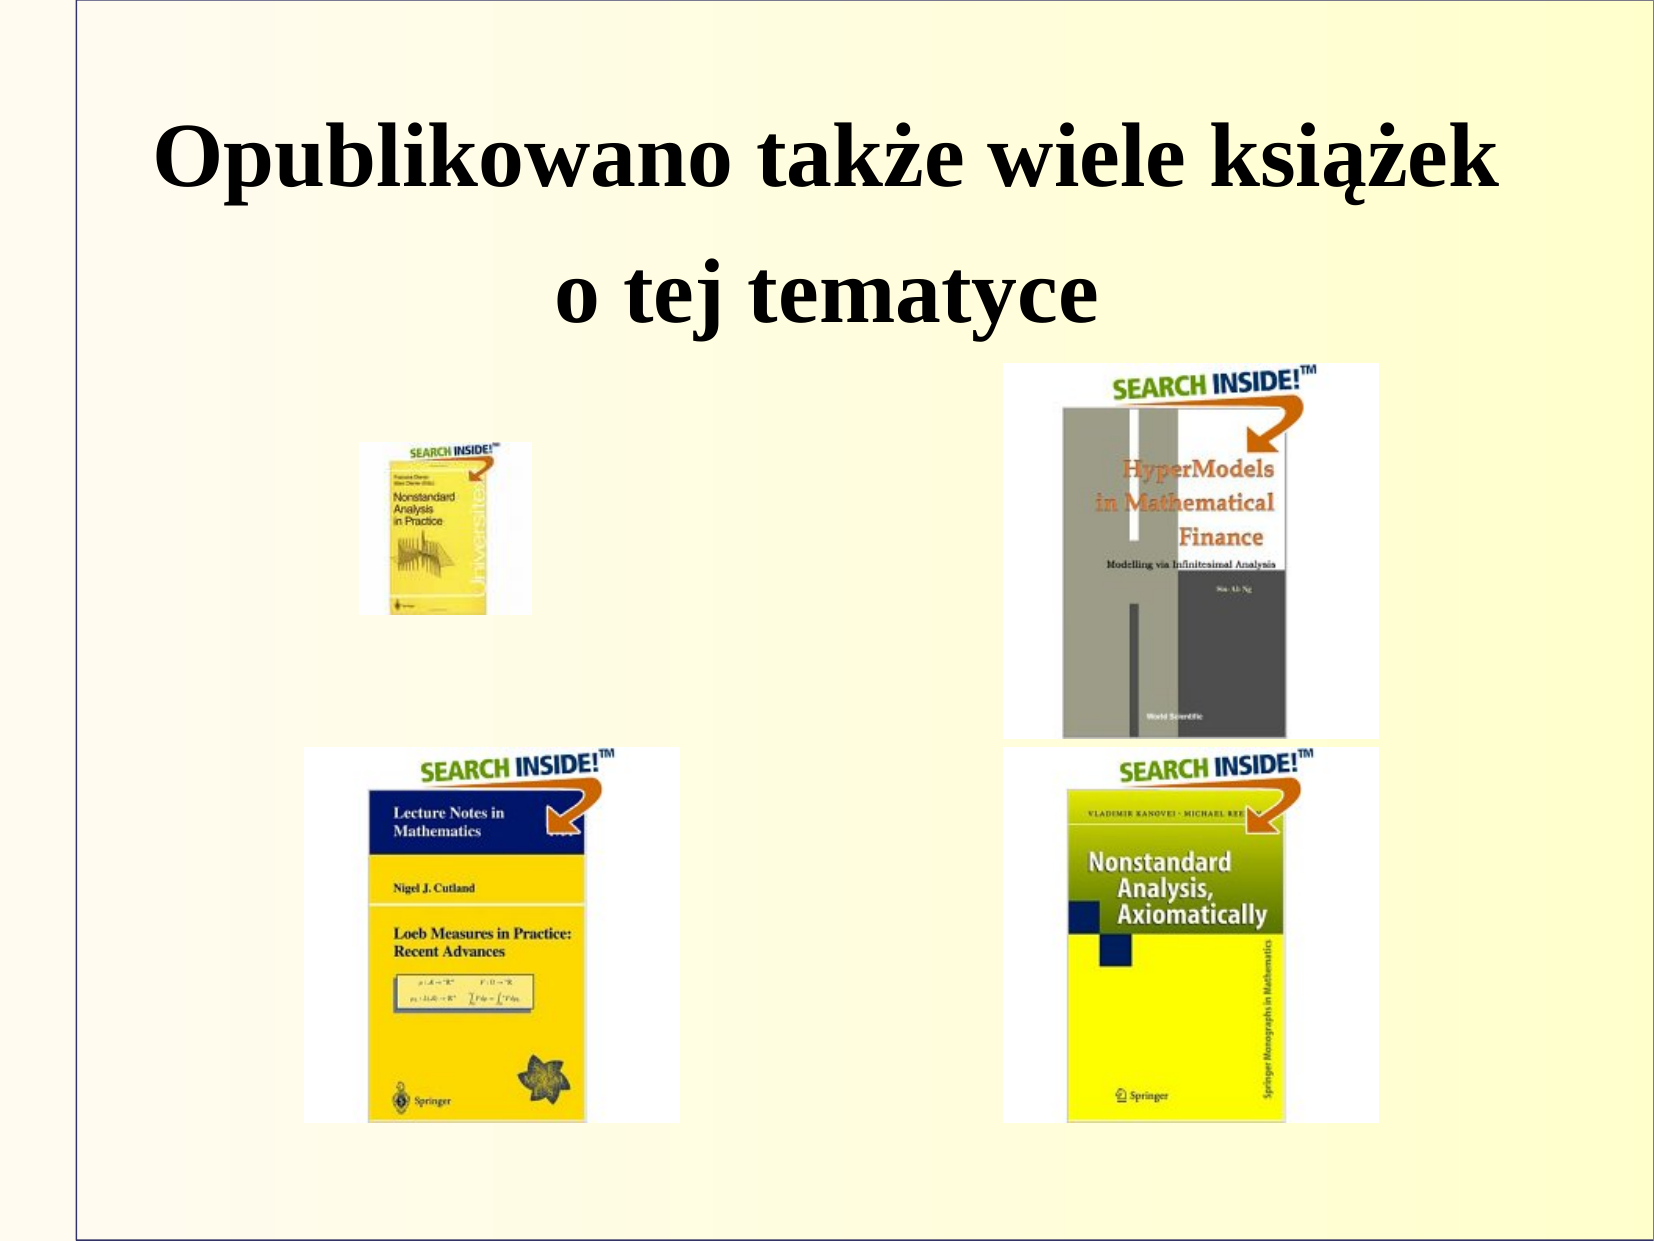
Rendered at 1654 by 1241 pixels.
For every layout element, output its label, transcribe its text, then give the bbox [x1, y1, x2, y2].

picture [359, 442, 532, 615]
chart [121, 344, 811, 719]
chart [121, 752, 811, 1126]
picture [0, 0, 75, 1241]
title Opublikowano także wiele książek o tej tematyce [121, 45, 1534, 368]
chart [845, 752, 1535, 1126]
chart [845, 344, 1535, 719]
picture [304, 747, 680, 1123]
picture [1003, 747, 1379, 1123]
picture [1003, 363, 1379, 739]
